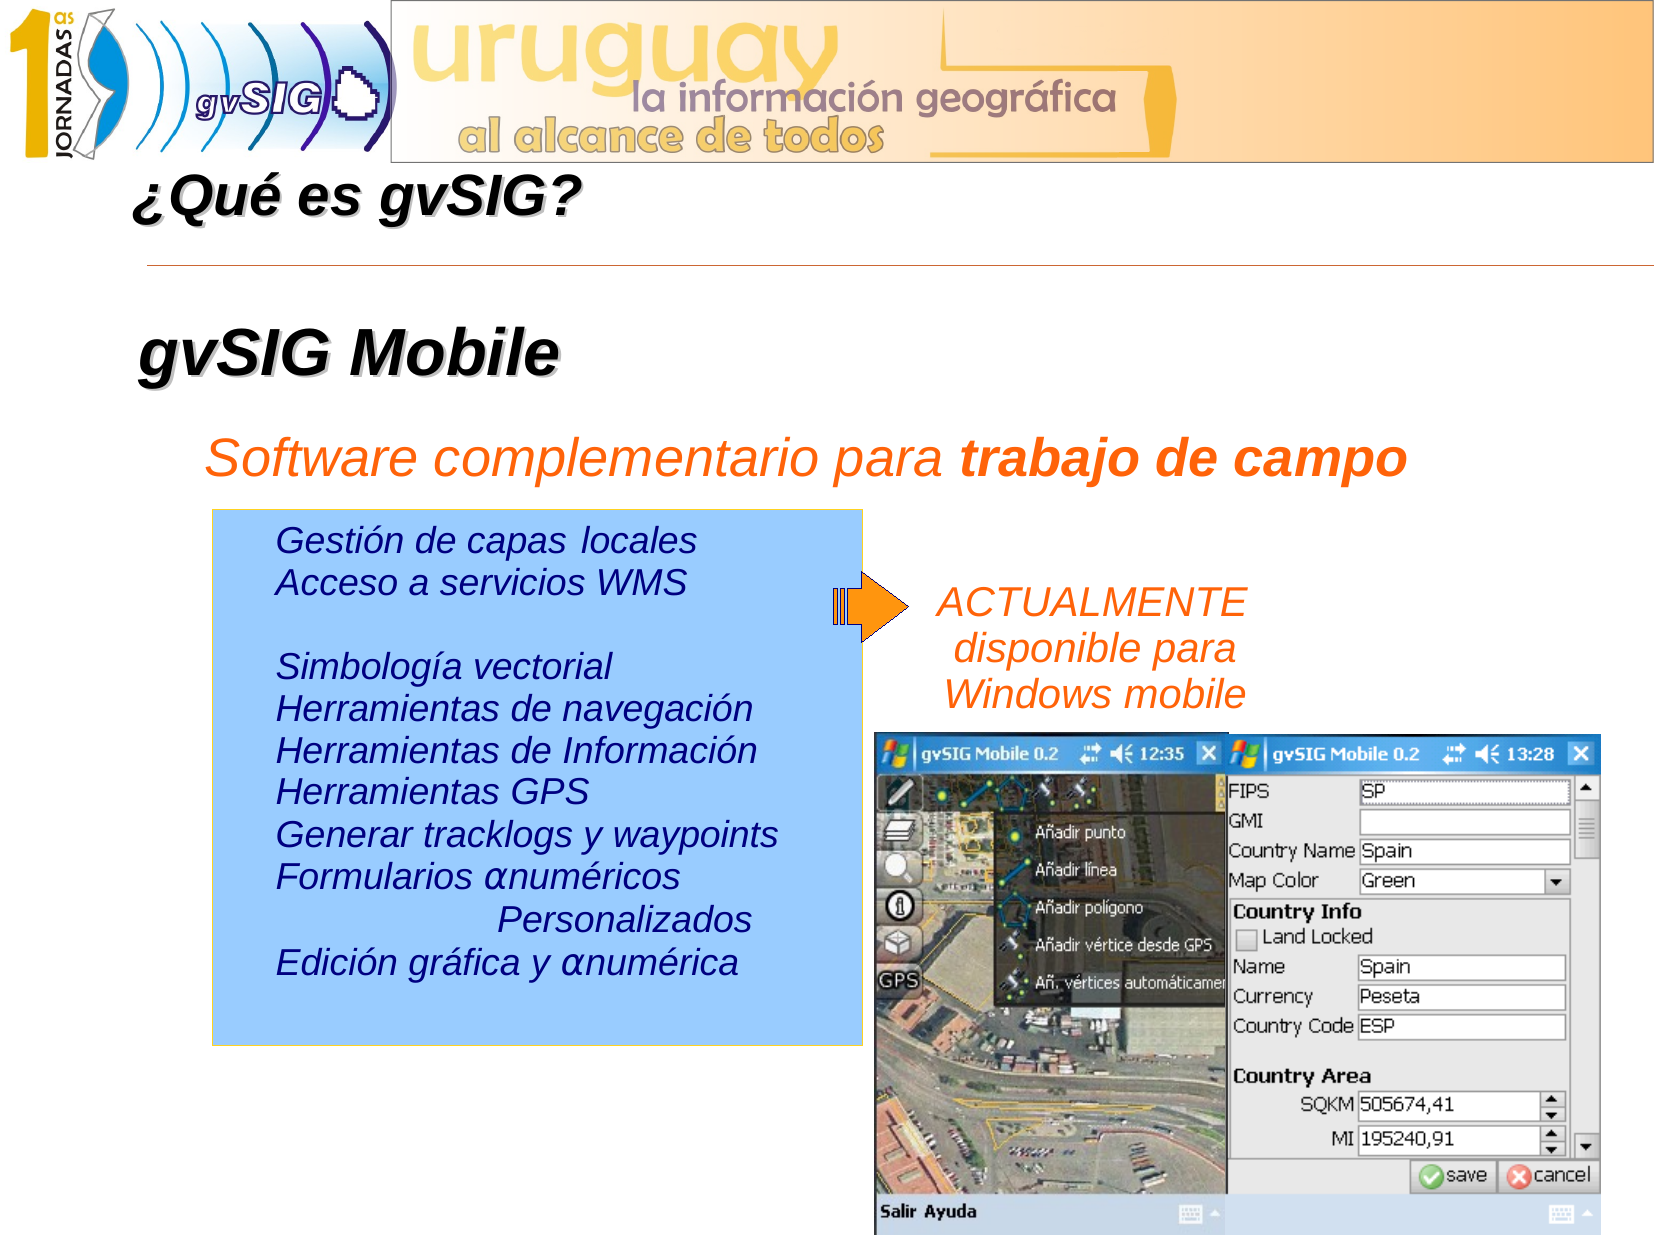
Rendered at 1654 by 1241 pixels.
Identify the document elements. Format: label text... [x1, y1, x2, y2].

picture [874, 732, 1601, 1235]
picture [0, 6, 392, 163]
text_box ACTUALMENTE disponible para Windows mobile [938, 579, 1252, 717]
text_box Gestión de capas locales Acceso a servicios WMS Simbología vectorial Herramientas de navegación Herramientas de Información Herramientas GPS Generar tracklogs y waypoints Formularios αnuméricos Personalizados Edición gráfica y αnumérica [260, 511, 827, 1081]
text_box gvSIG Mobile [124, 307, 686, 397]
text_box Software complementario para trabajo de campo [206, 428, 1424, 488]
text_box ¿Qué es gvSIG? [118, 155, 975, 245]
text_box [212, 509, 909, 1046]
